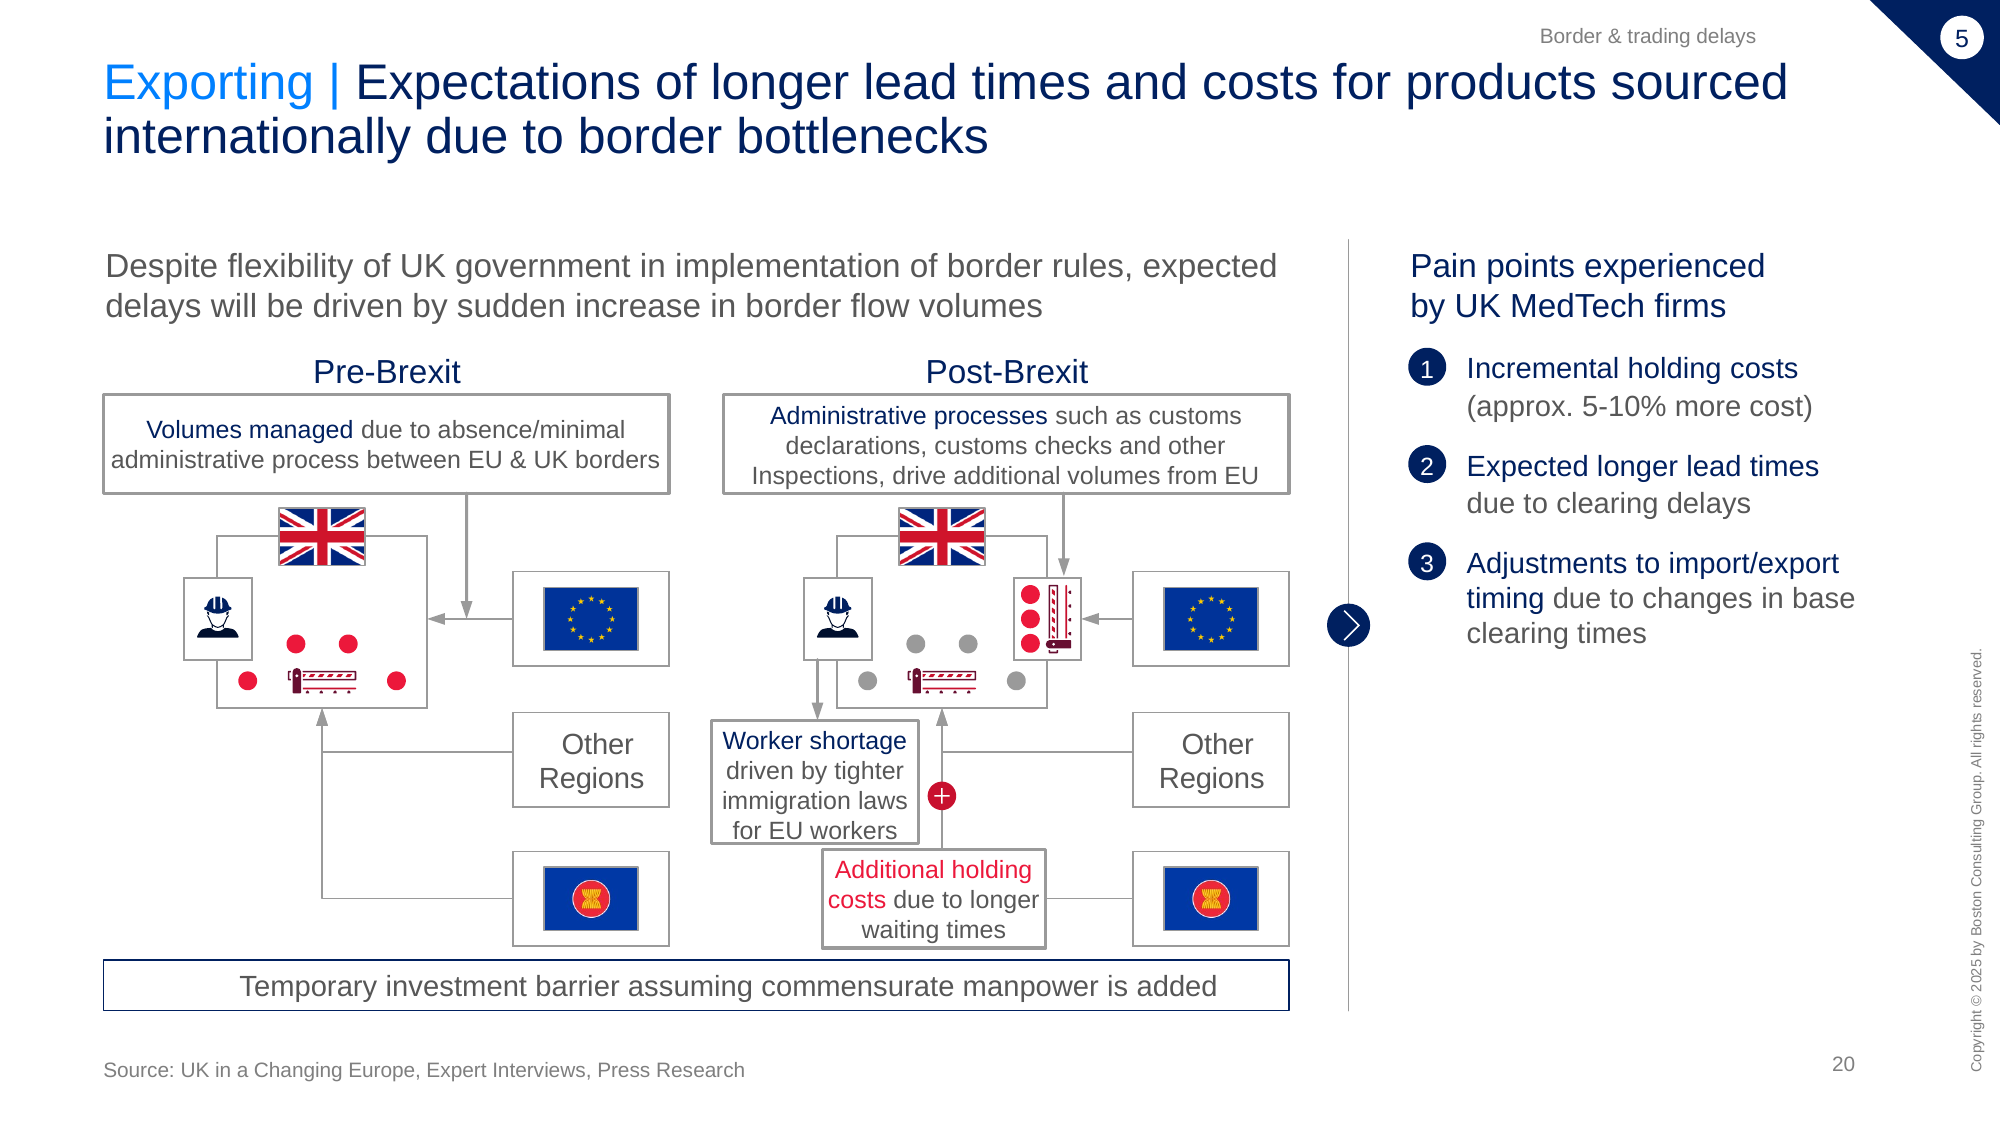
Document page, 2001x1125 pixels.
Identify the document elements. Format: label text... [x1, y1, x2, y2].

picture [279, 508, 365, 565]
text_box [912, 668, 921, 694]
text_box Worker shortage driven by tighter immigration laws for EU workers [712, 720, 919, 844]
text_box Pre-Brexit [103, 347, 669, 391]
text_box [238, 671, 258, 691]
text_box [1132, 571, 1289, 667]
text_box [1132, 851, 1289, 946]
text_box [292, 668, 357, 694]
text_box Expected longer lead times due to clearing delays [1464, 445, 1897, 520]
picture [544, 588, 638, 650]
text_box Source: UK in a Changing Europe, Expert Interviews, Press Research [103, 1059, 1585, 1082]
text_box [858, 671, 878, 691]
text_box Post-Brexit [723, 347, 1289, 391]
text_box [513, 851, 669, 946]
text_box 1 [1408, 347, 1447, 386]
text_box Additional holding costs due to longer waiting times [822, 849, 1046, 948]
text_box [922, 687, 977, 694]
text_box [286, 634, 306, 654]
text_box Other Regions [513, 712, 669, 808]
picture [1164, 588, 1258, 650]
text_box [922, 670, 977, 681]
text_box [184, 578, 252, 660]
picture [544, 867, 638, 930]
text_box [387, 671, 406, 691]
text_box [803, 578, 872, 660]
text_box Despite flexibility of UK government in implementation of border rules, expected delays will be driven by sudden increase in border flow volumes [103, 241, 1289, 324]
text_box 5 [1940, 15, 1984, 60]
text_box Incremental holding costs (approx. 5-10% more cost) [1464, 347, 1897, 423]
text_box [958, 634, 978, 654]
text_box Pain points experienced by UK MedTech firms [1408, 239, 1897, 324]
picture [1164, 867, 1258, 930]
text_box [907, 670, 911, 681]
text_box 3 [1408, 542, 1447, 581]
title Exporting | Expectations of longer lead times and costs for products sourced internationally due to border bottlenecks [103, 55, 1897, 165]
text_box [513, 571, 669, 667]
text_box [927, 781, 957, 811]
text_box [1869, 0, 2000, 126]
picture [899, 508, 985, 565]
text_box [1006, 671, 1026, 691]
text_box Border & trading delays [1540, 14, 1881, 56]
text_box [287, 670, 291, 681]
text_box [1013, 578, 1082, 660]
text_box Administrative processes such as customs declarations, customs checks and other Inspections, drive additional volumes from EU [723, 395, 1289, 493]
text_box 2 [1408, 445, 1447, 484]
text_box [906, 634, 926, 654]
text_box [338, 634, 358, 654]
text_box Adjustments to import/export timing due to changes in base clearing times [1464, 542, 1897, 651]
text_box [1327, 604, 1370, 647]
text_box Temporary investment barrier assuming commensurate manpower is added [103, 960, 1289, 1011]
text_box Other Regions [1132, 712, 1289, 808]
text_box Volumes managed due to absence/minimal administrative process between EU & UK borders [103, 395, 669, 493]
